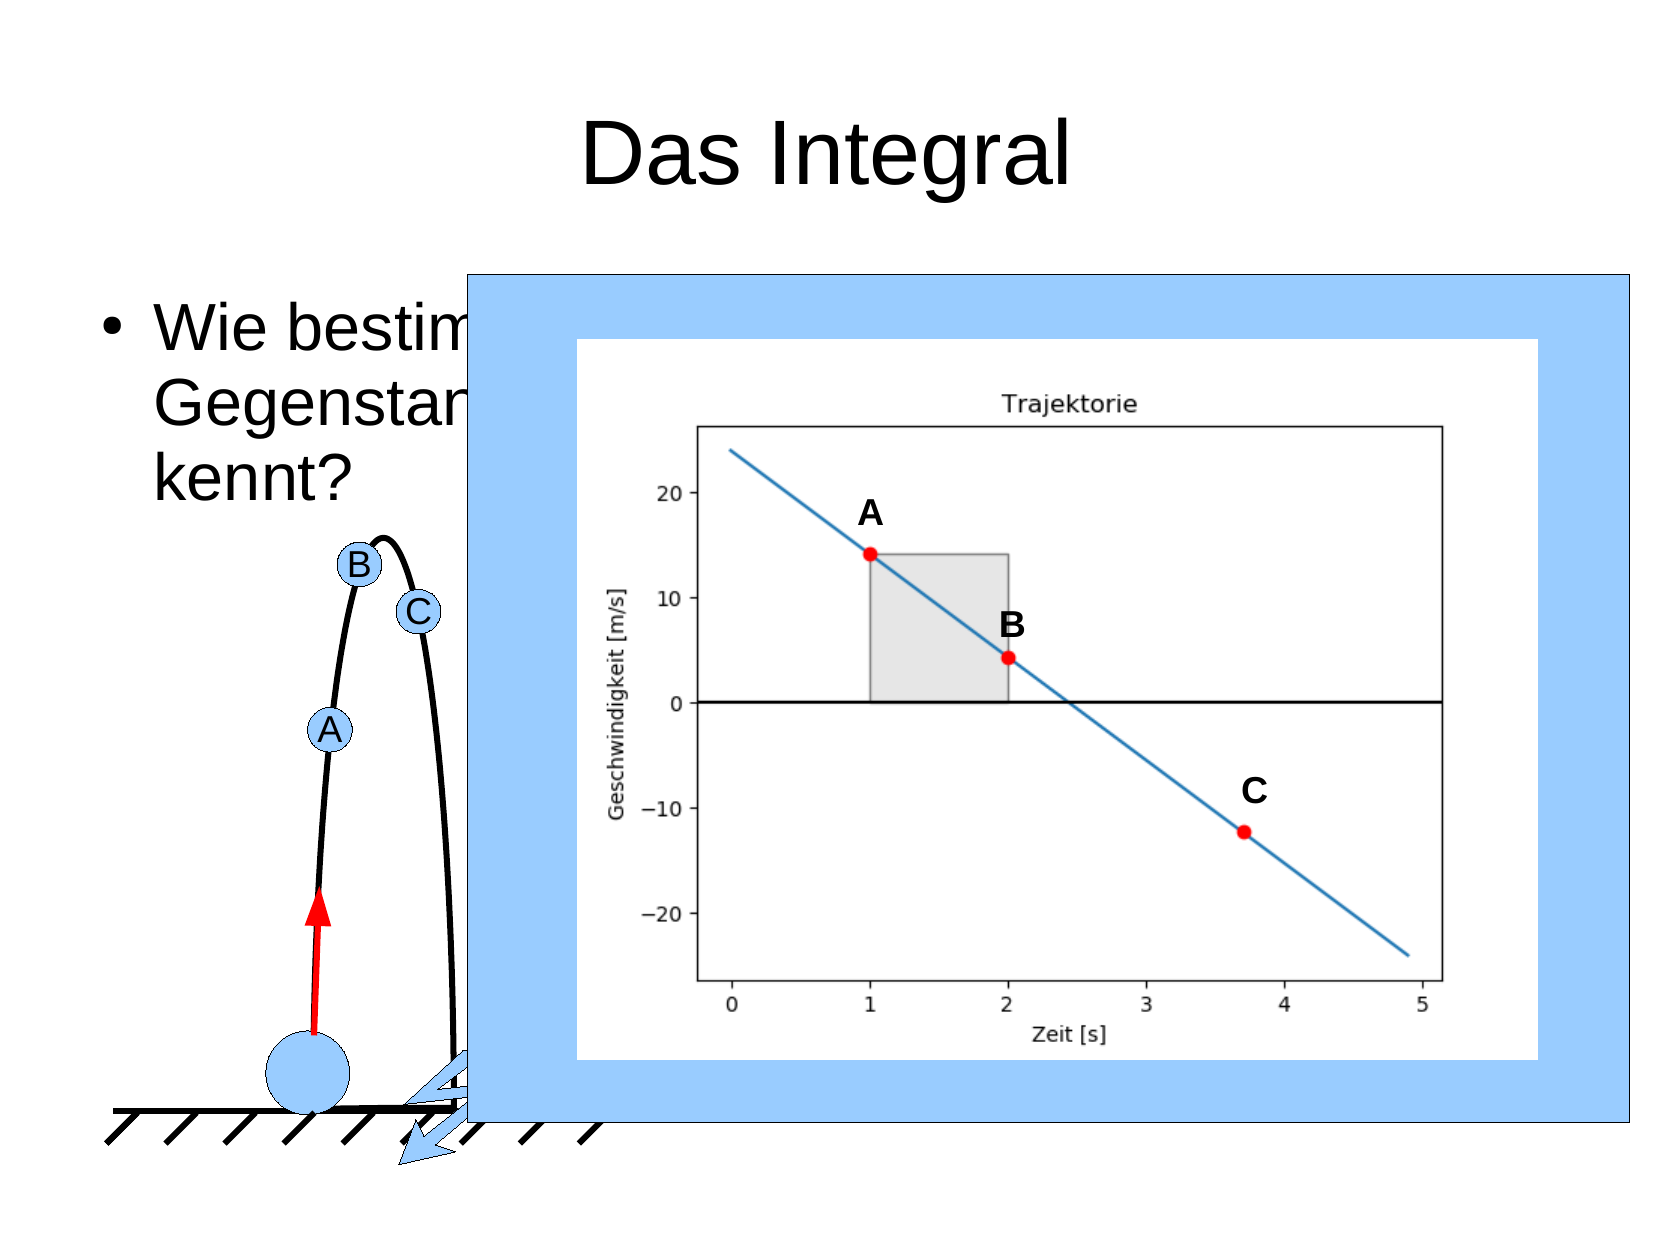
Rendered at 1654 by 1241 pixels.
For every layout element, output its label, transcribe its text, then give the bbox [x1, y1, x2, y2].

text_box C [396, 589, 441, 634]
text_box B [984, 596, 1041, 654]
list Wie bestimmt man die Position eines Gegenstands wenn man seine Geschwindigkeit kennt? [82, 290, 467, 1094]
text_box C [1226, 761, 1283, 819]
text_box A [307, 707, 353, 753]
picture [577, 339, 1538, 1060]
text_box [265, 274, 1630, 1165]
text_box B [337, 542, 382, 587]
title Das Integral [82, 56, 1571, 250]
text_box A [842, 484, 899, 542]
